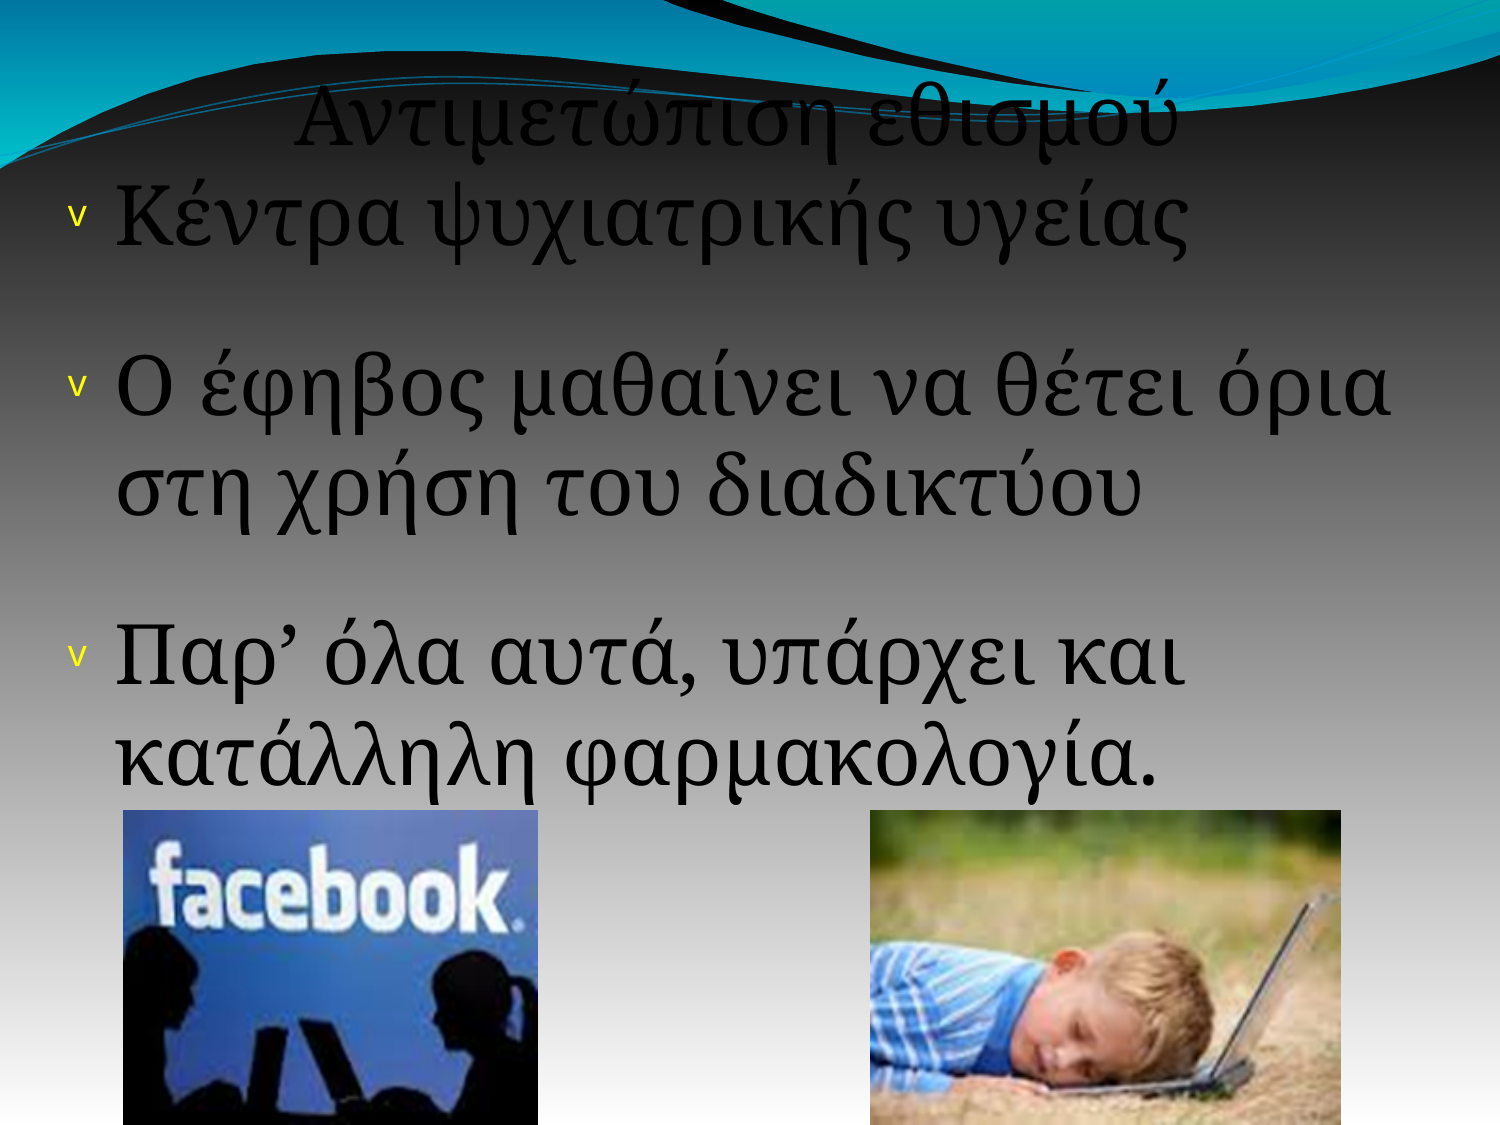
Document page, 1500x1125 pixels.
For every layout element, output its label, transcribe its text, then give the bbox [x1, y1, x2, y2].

text_box Αντιμετώπιση εθισμού Κέντρα ψυχιατρικής υγείας Ο έφηβος μαθαίνει να θέτει όρια στη χρήση του διαδικτύου Παρ’ όλα αυτά, υπάρχει και κατάλληλη φαρμακολογία. [53, 54, 1424, 900]
picture [870, 810, 1341, 1125]
picture [123, 810, 538, 1125]
